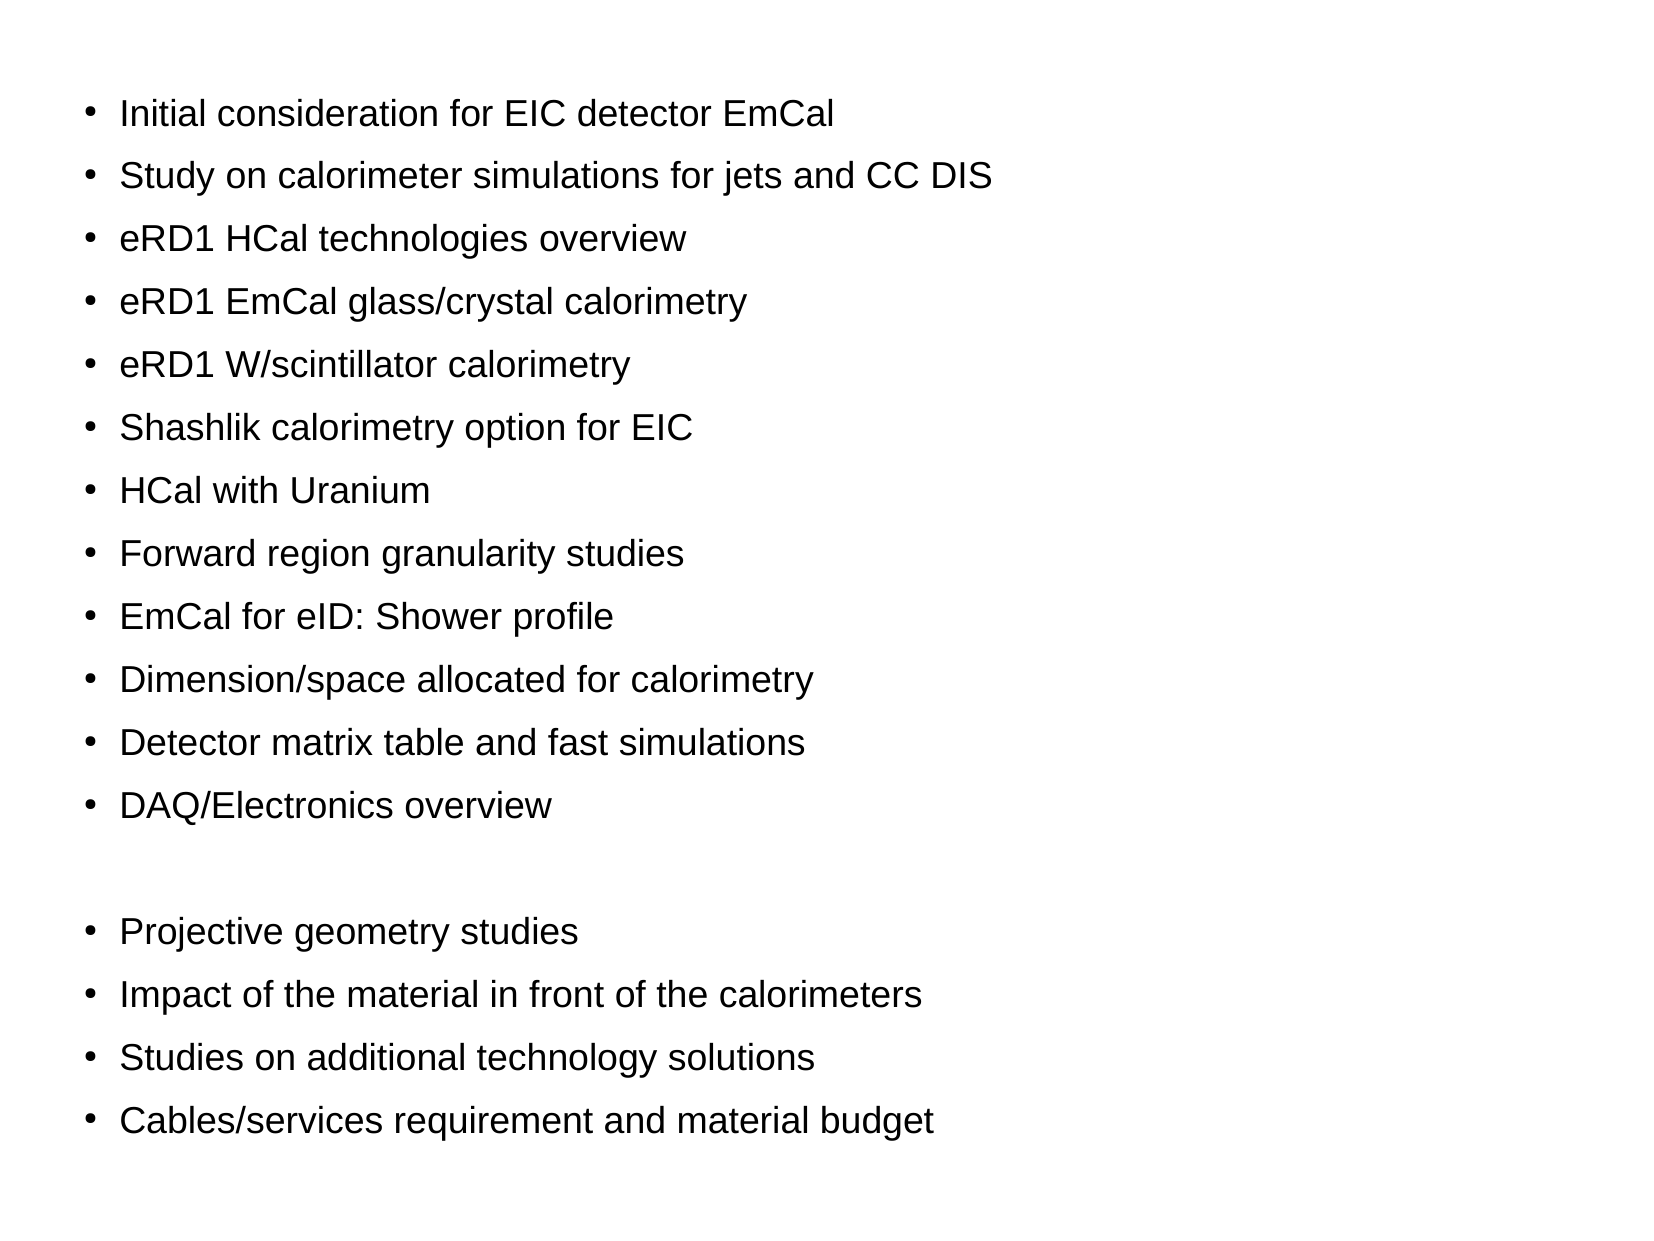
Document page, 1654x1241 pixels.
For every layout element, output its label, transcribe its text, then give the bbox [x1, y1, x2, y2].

text_box Initial consideration for EIC detector EmCal Study on calorimeter simulations for jets and CC DIS eRD1 HCal technologies overview eRD1 EmCal glass/crystal calorimetry eRD1 W/scintillator calorimetry Shashlik calorimetry option for EIC HCal with Uranium Forward region granularity studies EmCal for eID: Shower profile Dimension/space allocated for calorimetry Detector matrix table and fast simulations DAQ/Electronics overview Projective geometry studies Impact of the material in front of the calorimeters Studies on additional technology solutions Cables/services requirement and material budget [69, 63, 1615, 1170]
